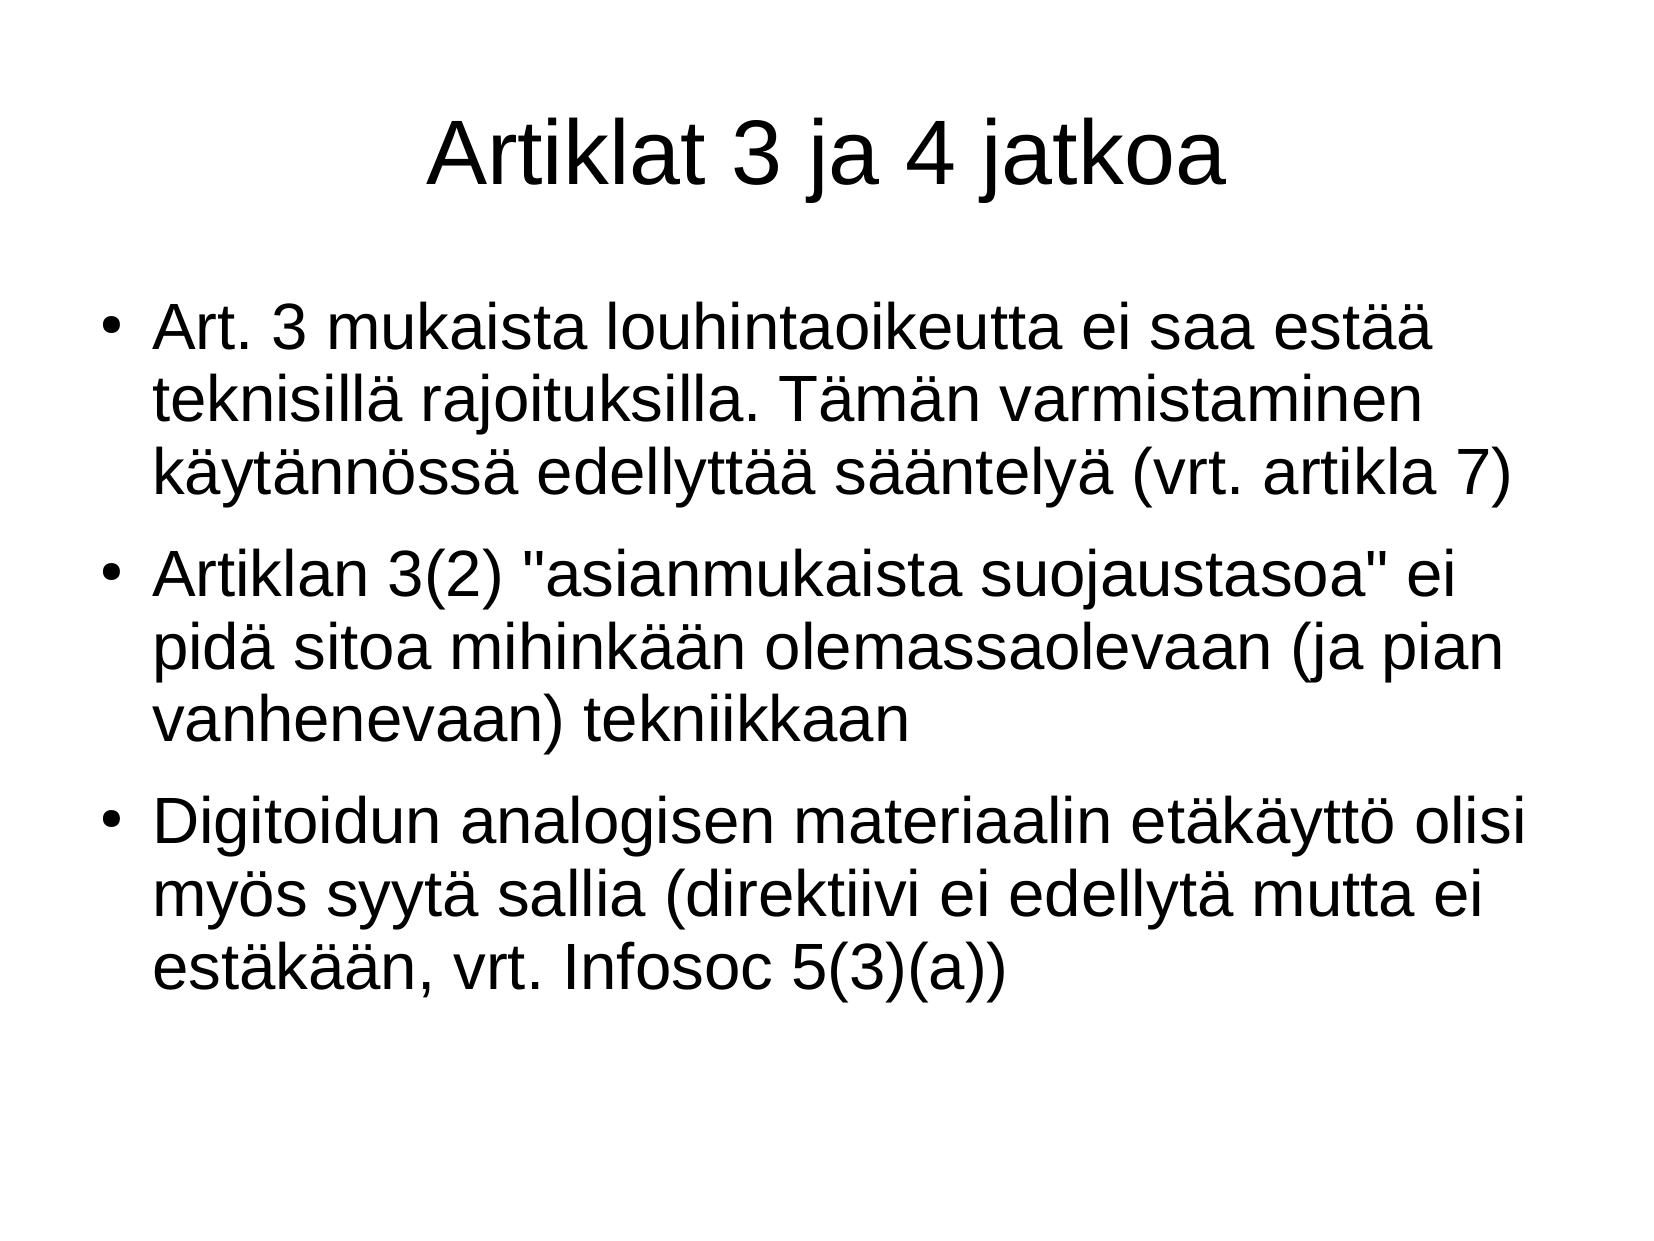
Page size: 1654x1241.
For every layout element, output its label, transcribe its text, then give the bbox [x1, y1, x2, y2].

title Artiklat 3 ja 4 jatkoa [82, 49, 1571, 257]
list Art. 3 mukaista louhintaoikeutta ei saa estää teknisillä rajoituksilla. Tämän varmistaminen käytännössä edellyttää sääntelyä (vrt. artikla 7) Artiklan 3(2) "asianmukaista suojaustasoa" ei pidä sitoa mihinkään olemassaolevaan (ja pian vanhenevaan) tekniikkaan Digitoidun analogisen materiaalin etäkäyttö olisi myös syytä sallia (direktiivi ei edellytä mutta ei estäkään, vrt. Infosoc 5(3)(a)) [82, 290, 1571, 1010]
